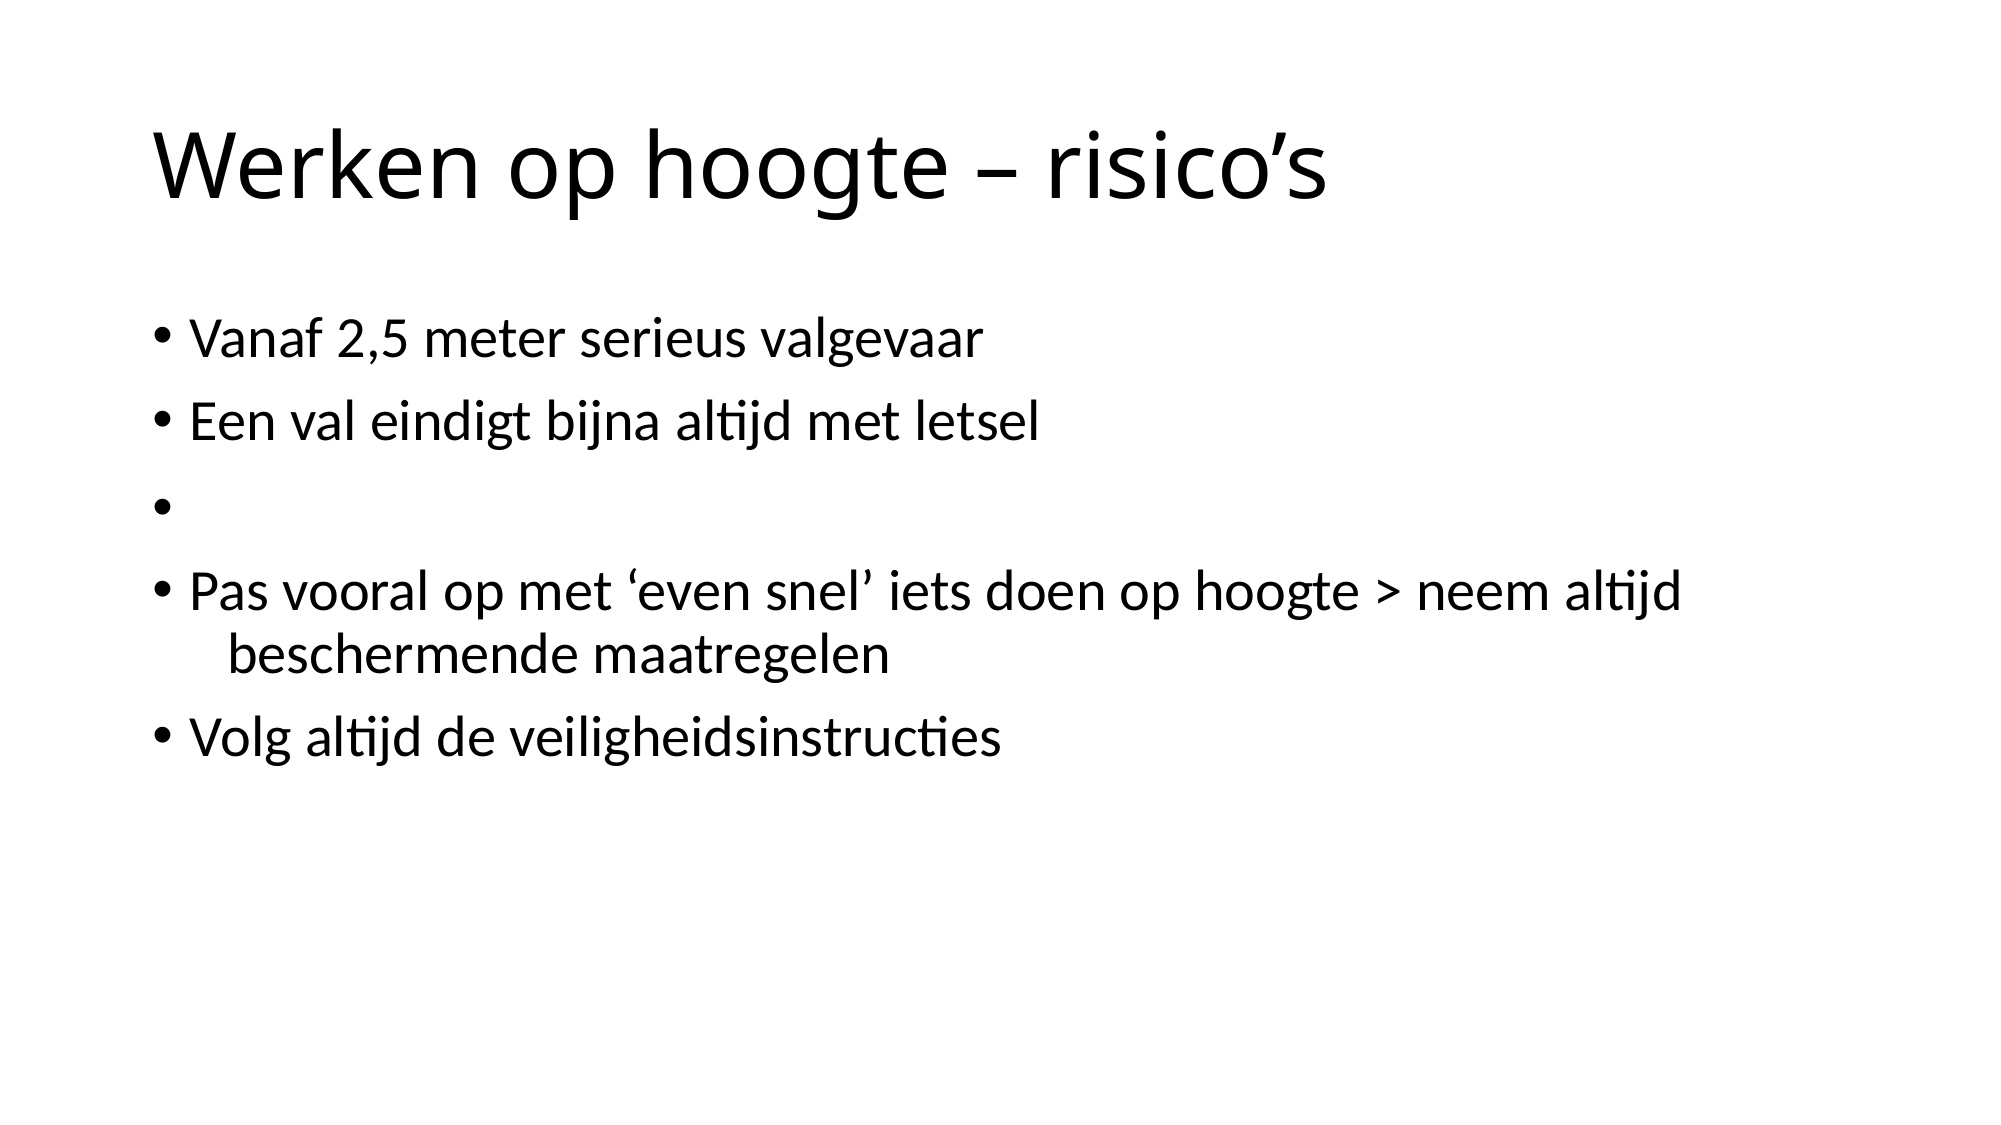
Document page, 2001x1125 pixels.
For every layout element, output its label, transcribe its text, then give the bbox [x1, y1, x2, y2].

list Vanaf 2,5 meter serieus valgevaar Een val eindigt bijna altijd met letsel Pas vooral op met ‘even snel’ iets doen op hoogte > neem altijd beschermende maatregelen Volg altijd de veiligheidsinstructies [137, 299, 1863, 1014]
title Werken op hoogte – risico’s [137, 59, 1863, 278]
